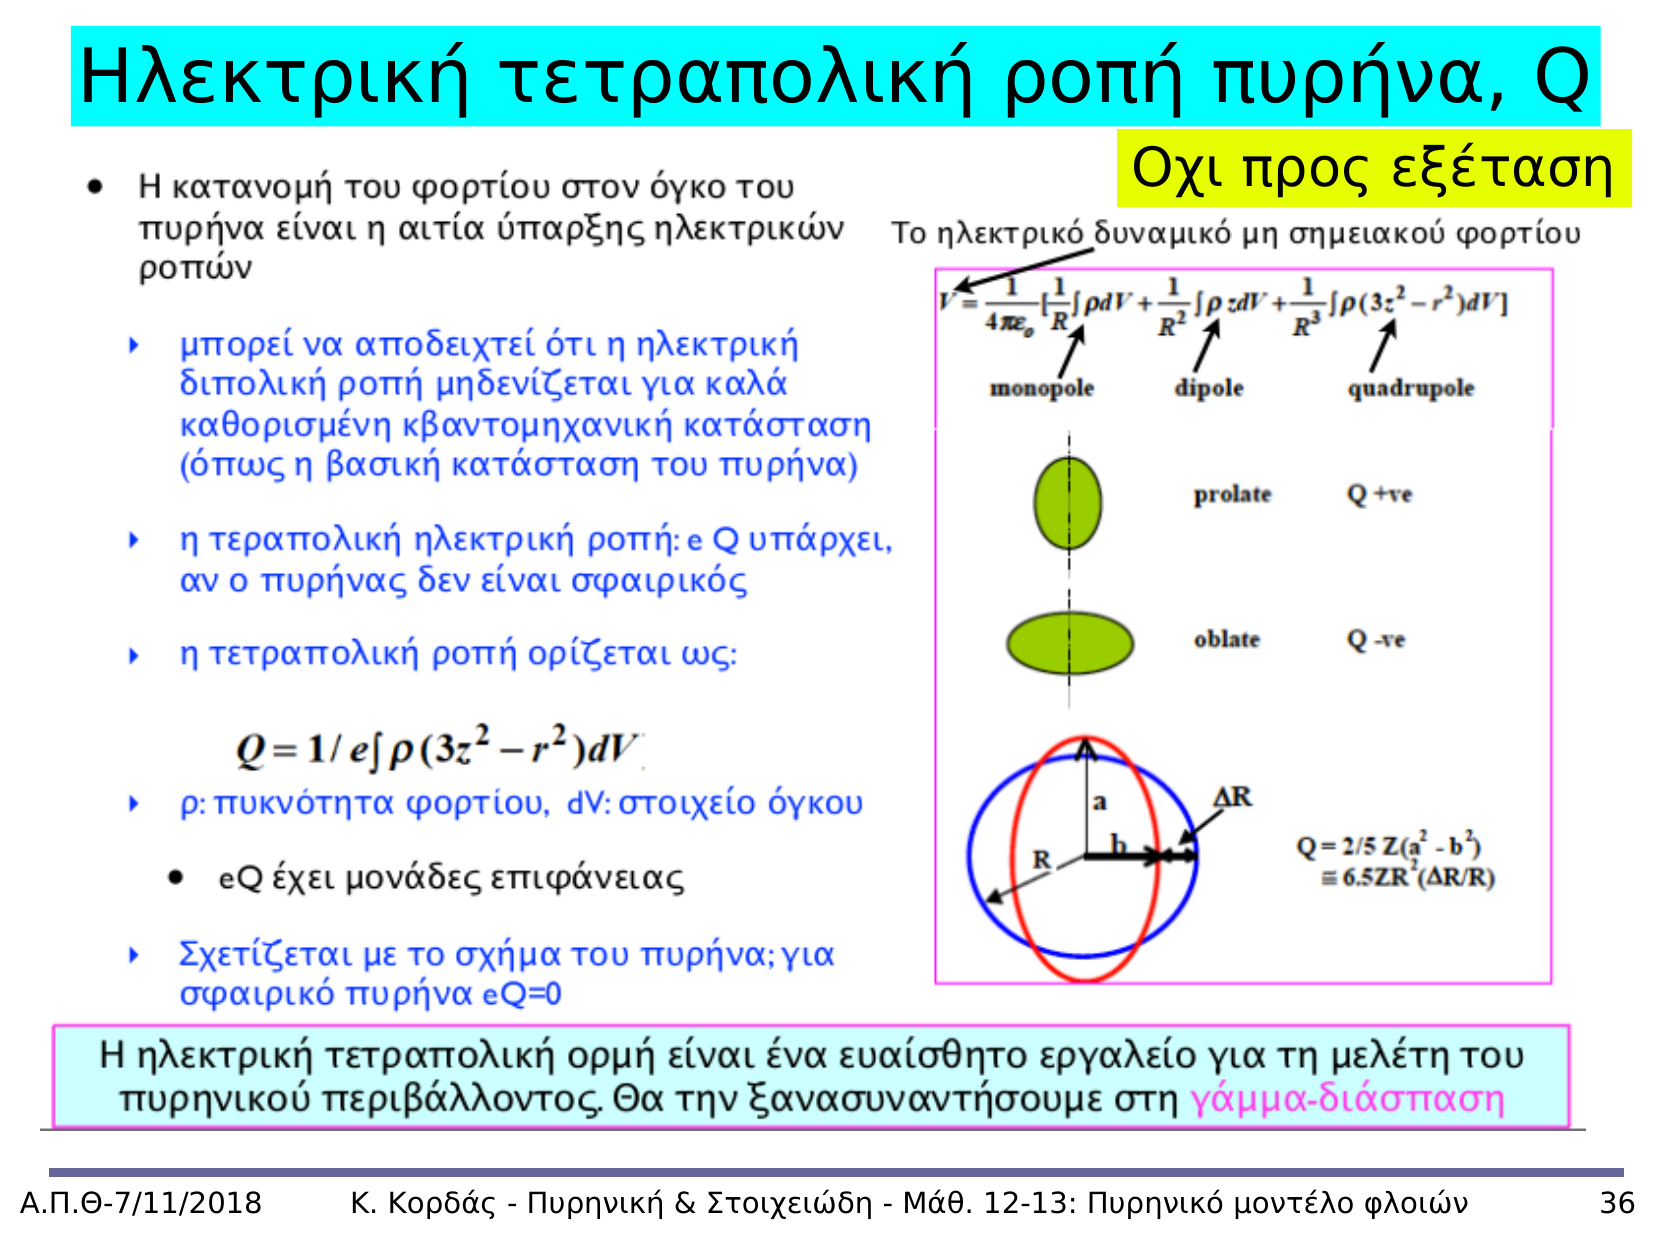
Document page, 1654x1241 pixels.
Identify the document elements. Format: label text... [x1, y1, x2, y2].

title Ηλεκτρική τετραπολική ροπή πυρήνα, Q [70, 25, 1601, 127]
text_box Οχι προς εξέταση [1117, 129, 1633, 208]
picture [40, 155, 1586, 1132]
